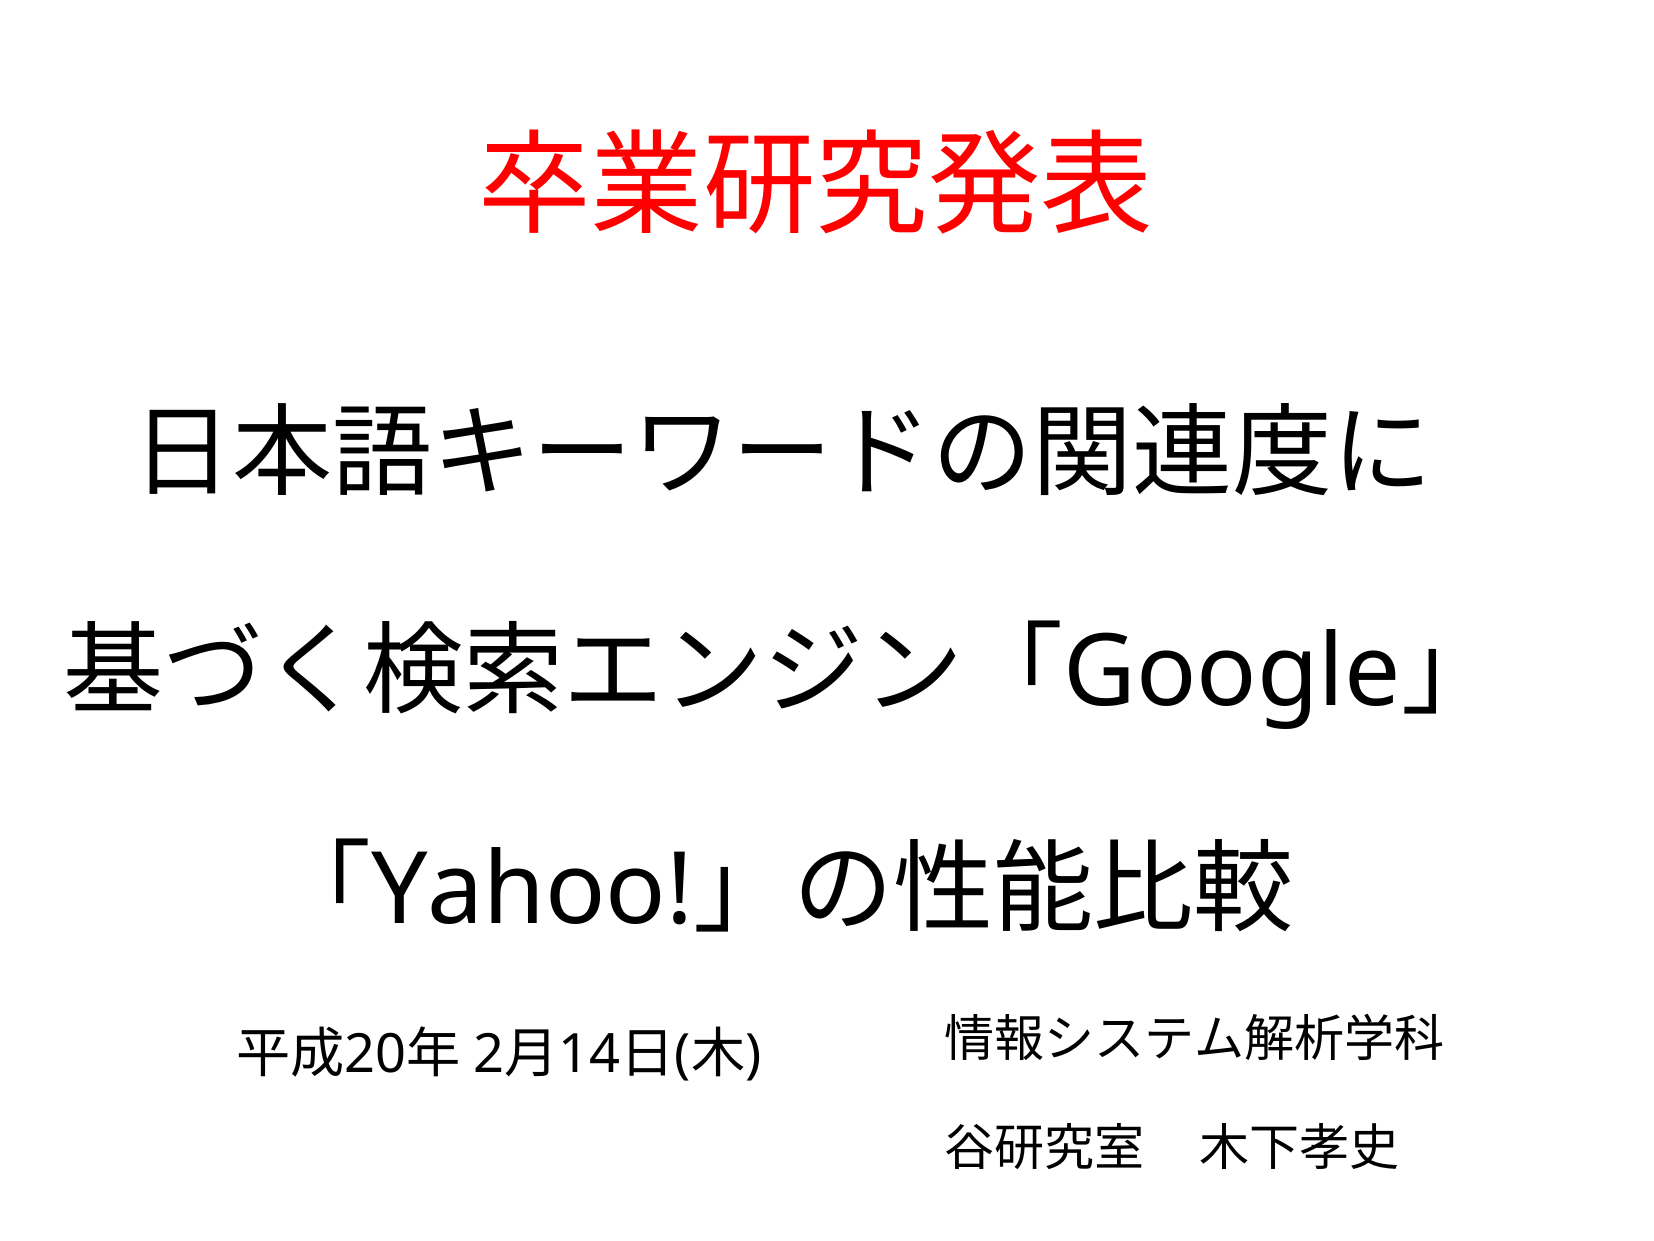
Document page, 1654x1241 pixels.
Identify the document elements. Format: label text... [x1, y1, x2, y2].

title 日本語キーワードの関連度に 基づく検索エンジン「Google」「Yahoo!」の性能比較 [0, 410, 1565, 841]
text_box 平成20年 2月14日(木) [236, 1003, 857, 1094]
text_box 卒業研究発表 [354, 115, 1277, 237]
text_box 情報システム解析学科 谷研究室 木下孝史 [944, 1003, 1477, 1139]
